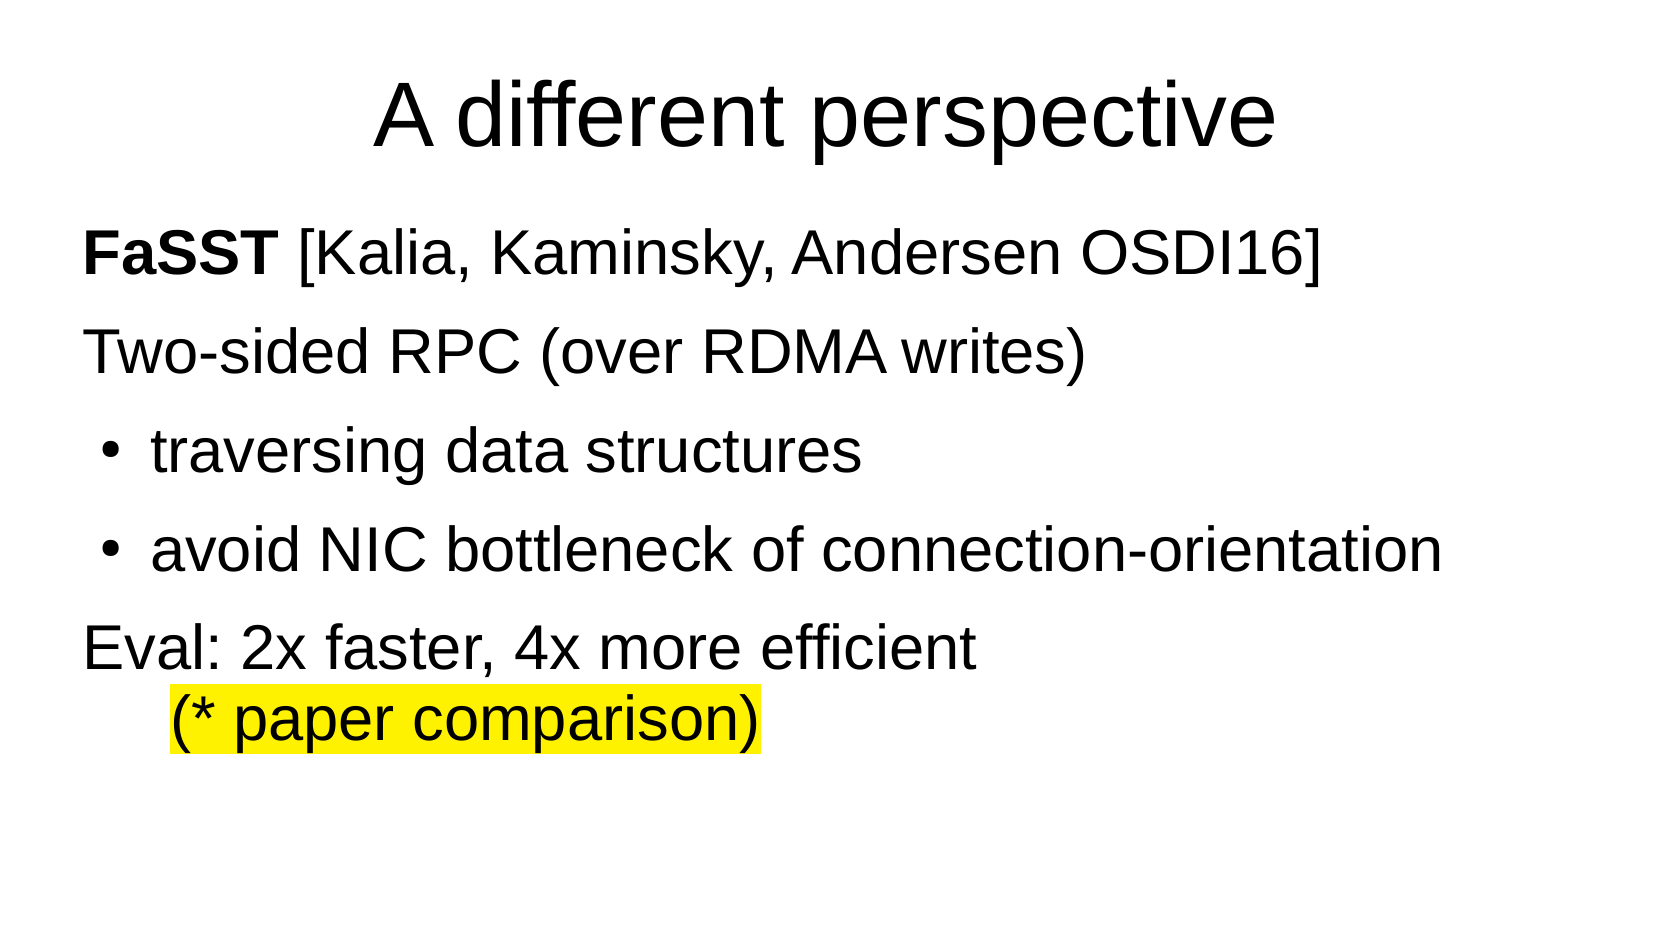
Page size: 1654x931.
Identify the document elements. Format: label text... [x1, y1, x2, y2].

list FaSST [Kalia, Kaminsky, Andersen OSDI16] Two-sided RPC (over RDMA writes) traversing data structures avoid NIC bottleneck of connection-orientation Eval: 2x faster, 4x more efficient (* paper comparison) [82, 217, 1571, 758]
title A different perspective [82, 37, 1571, 193]
